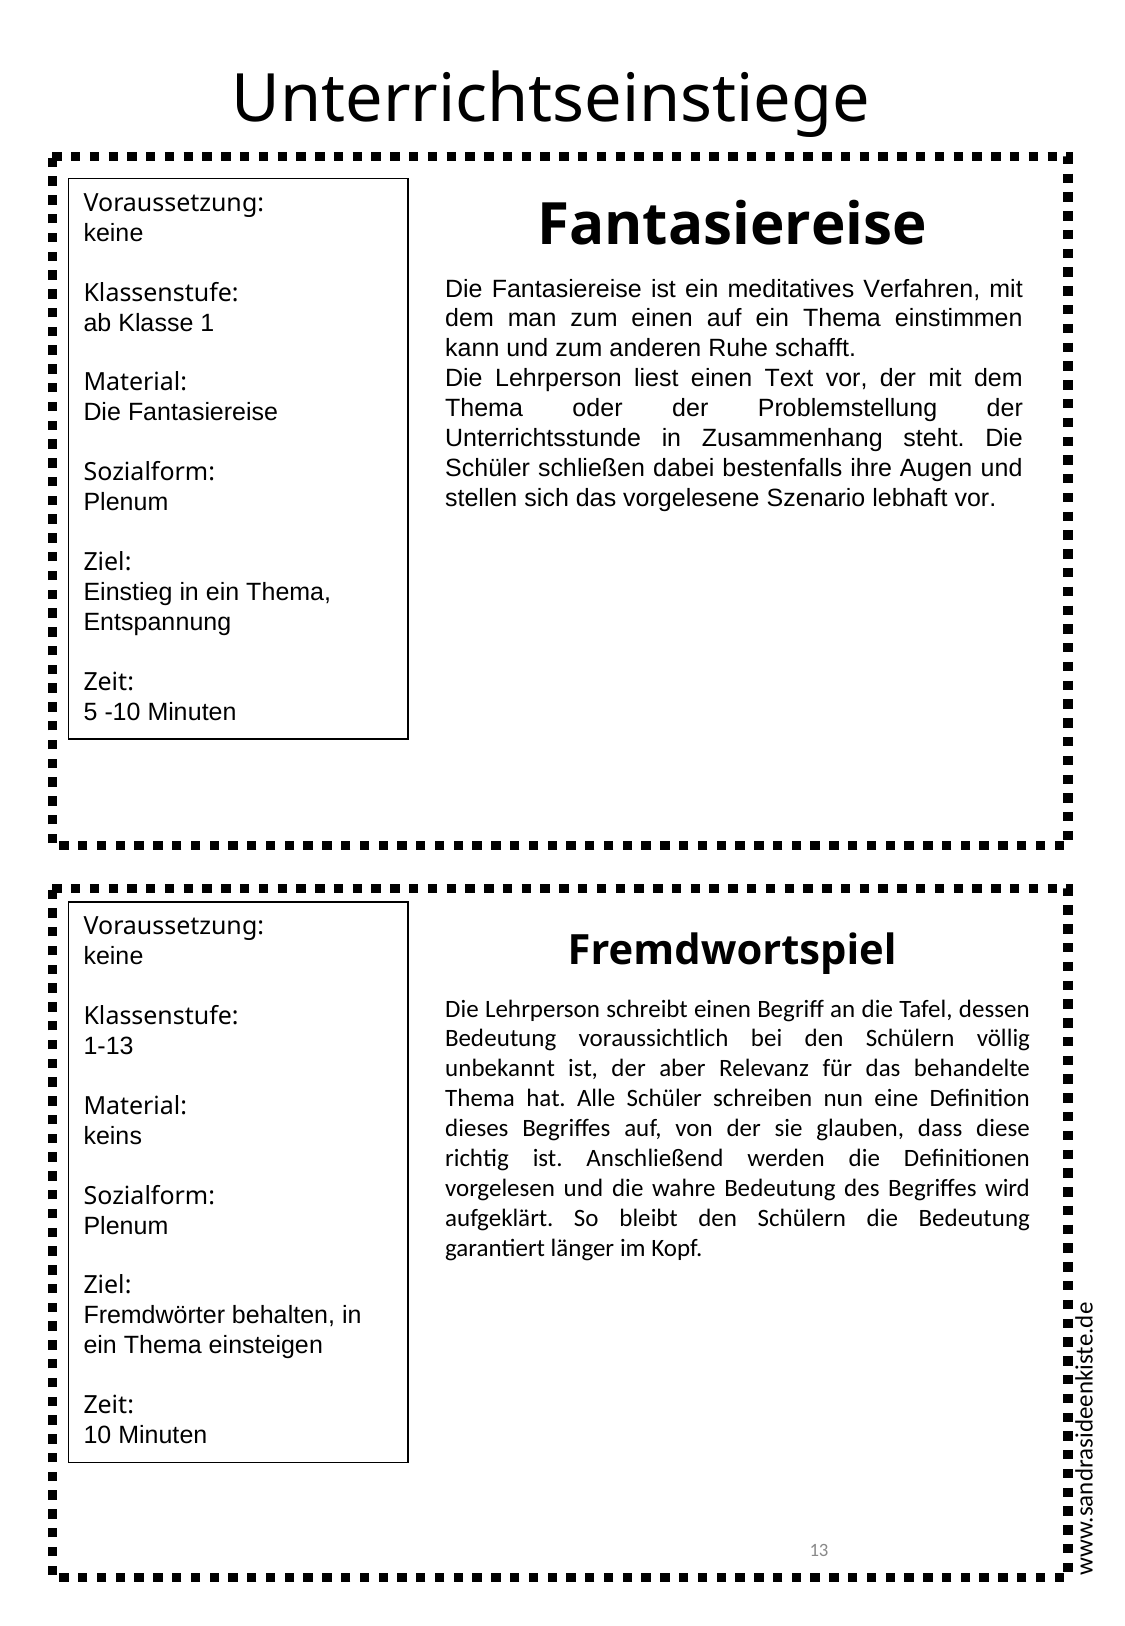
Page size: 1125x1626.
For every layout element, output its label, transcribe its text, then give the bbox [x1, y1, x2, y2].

text_box Unterrichtseinstiege [52, 47, 1069, 144]
text_box Fantasiereise [410, 178, 1055, 265]
text_box [794, 1506, 1048, 1593]
text_box Fremdwortspiel [410, 915, 1055, 982]
text_box Die Lehrperson schreibt einen Begriff an die Tafel, dessen Bedeutung voraussichtlich bei den Schülern völlig unbekannt ist, der aber Relevanz für das behandelte Thema hat. Alle Schüler schreiben nun eine Definition dieses Begriffes auf, von der sie glauben, dass diese richtig ist. Anschließend werden die Definitionen vorgelesen und die wahre Bedeutung des Begriffes wird aufgeklärt. So bleibt den Schülern die Bedeutung garantiert länger im Kopf. [430, 984, 1047, 1273]
text_box Voraussetzung: keine Klassenstufe: 1-13 Material: keins Sozialform: Plenum Ziel: Fremdwörter behalten, in ein Thema einsteigen Zeit: 10 Minuten [68, 902, 409, 1463]
text_box www.sandrasideenkiste.de [1059, 1074, 1106, 1591]
text_box Die Fantasiereise ist ein meditatives Verfahren, mit dem man zum einen auf ein Thema einstimmen kann und zum anderen Ruhe schafft. Die Lehrperson liest einen Text vor, der mit dem Thema oder der Problemstellung der Unterrichtsstunde in Zusammenhang steht. Die Schüler schließen dabei bestenfalls ihre Augen und stellen sich das vorgelesene Szenario lebhaft vor. [430, 264, 1039, 522]
text_box Voraussetzung: keine Klassenstufe: ab Klasse 1 Material: Die Fantasiereise Sozialform: Plenum Ziel: Einstieg in ein Thema, Entspannung Zeit: 5 -10 Minuten [68, 178, 409, 740]
